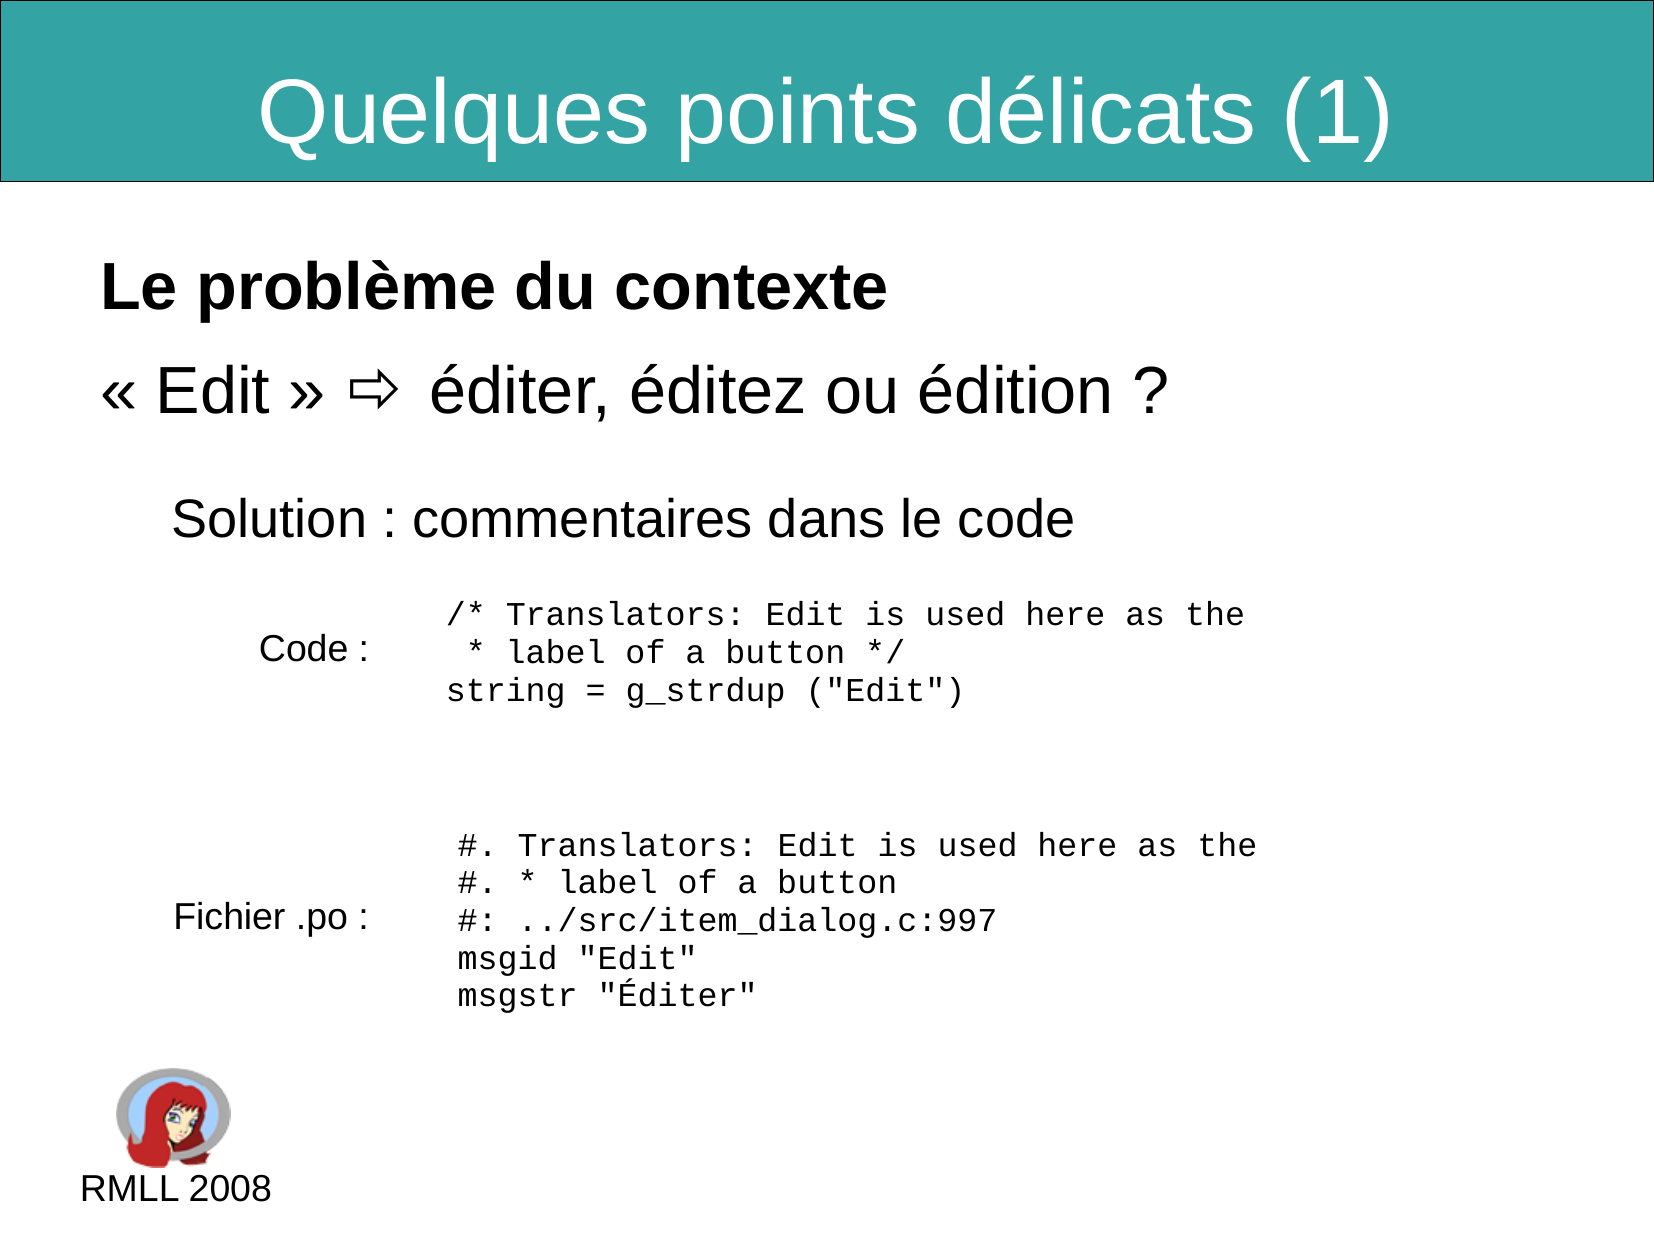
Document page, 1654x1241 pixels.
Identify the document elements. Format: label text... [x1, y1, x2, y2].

text_box Fichier .po : [147, 888, 384, 950]
text_box Code : [147, 620, 384, 682]
title Quelques points délicats (1) [82, 8, 1571, 216]
text_box #. Translators: Edit is used here as the #. * label of a button #: ../src/item_dialog.c:997 msgid "Edit" msgstr "Éditer" [442, 820, 1418, 1029]
list Le problème du contexte « Edit »  éditer, éditez ou édition ? Solution : commentaires dans le code [82, 248, 1571, 646]
text_box /* Translators: Edit is used here as the * label of a button */ string = g_strdup ("Edit") [413, 590, 1359, 721]
picture [116, 1068, 231, 1168]
